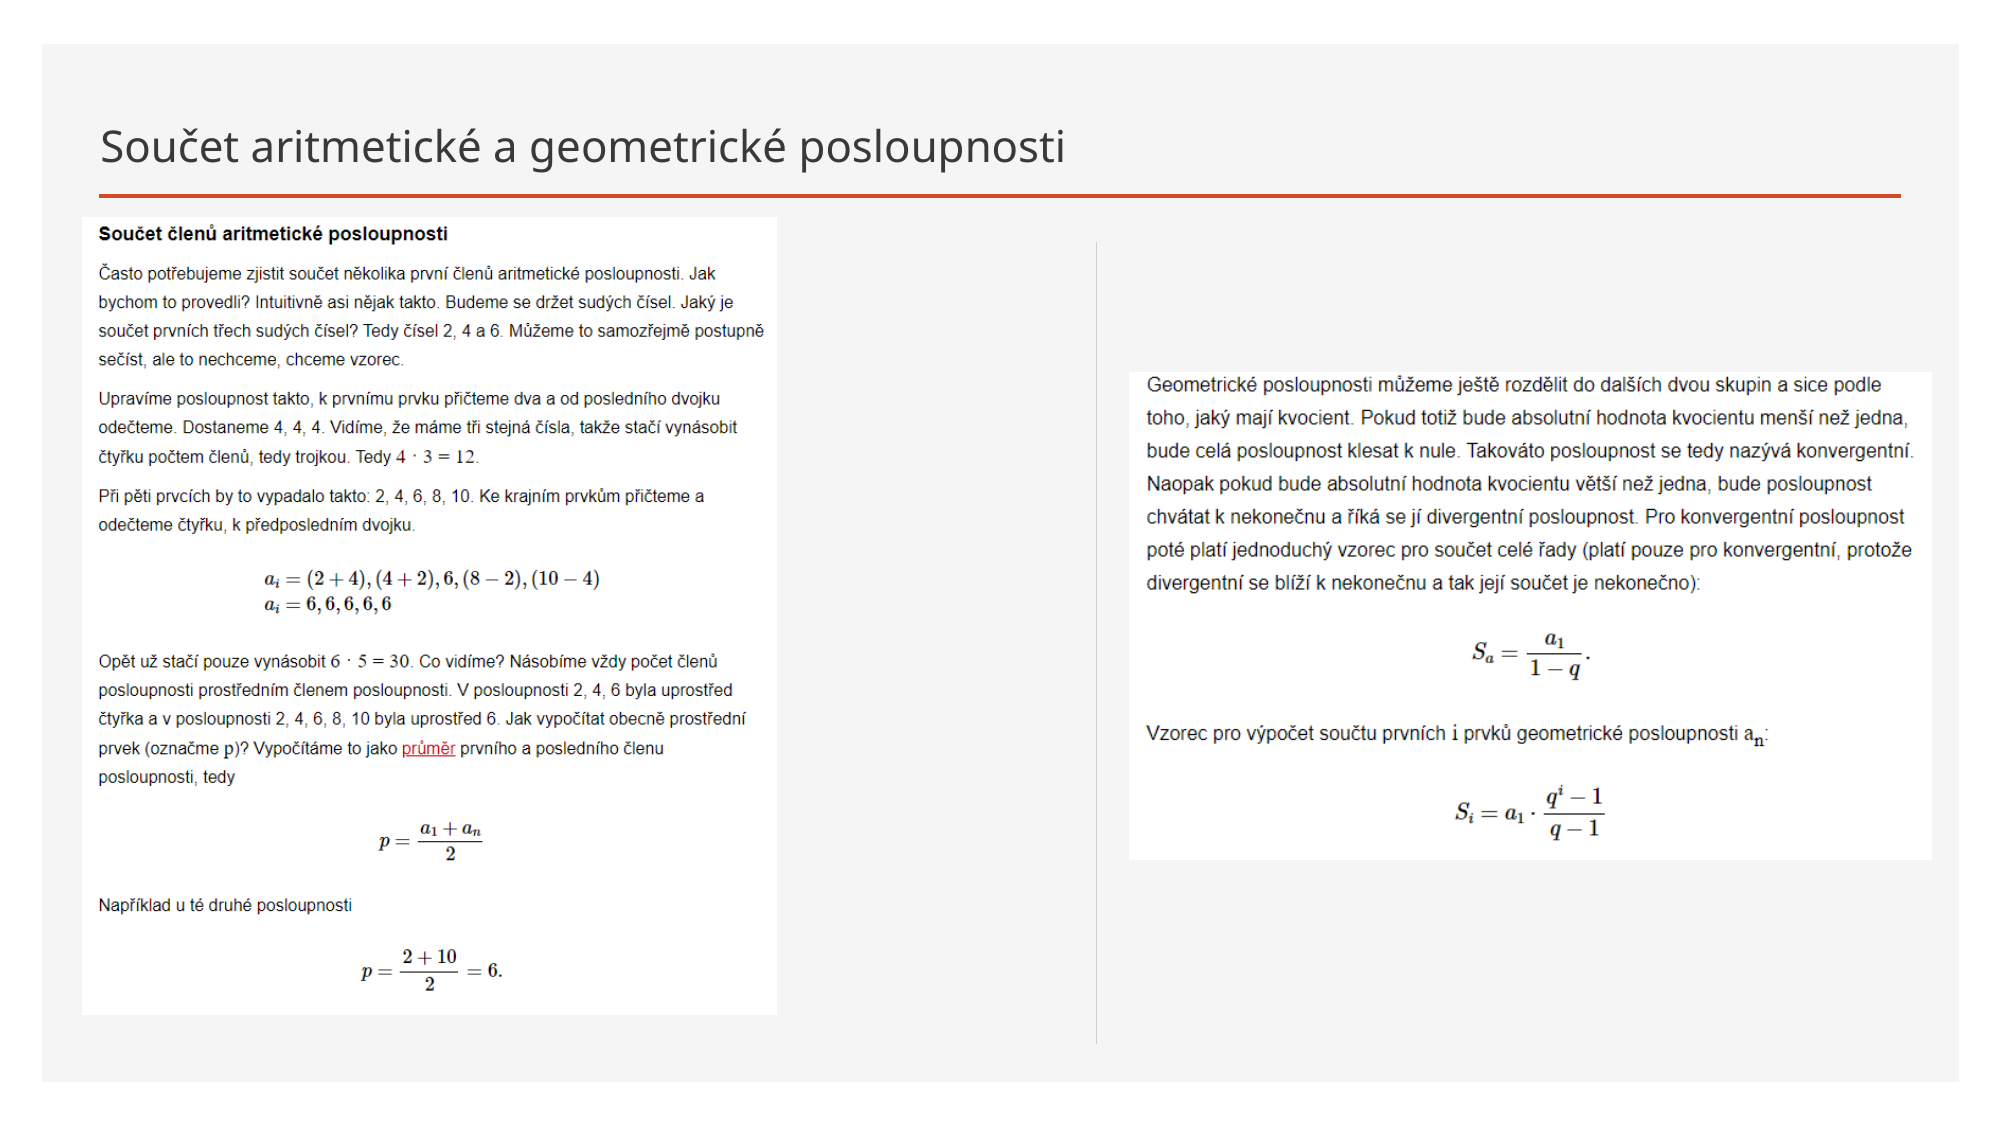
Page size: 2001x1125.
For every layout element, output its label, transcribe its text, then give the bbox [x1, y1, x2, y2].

picture [1129, 372, 1932, 860]
text_box [68, 217, 1016, 1071]
title Součet aritmetické a geometrické posloupnosti [85, 73, 1214, 179]
picture [82, 217, 777, 1015]
